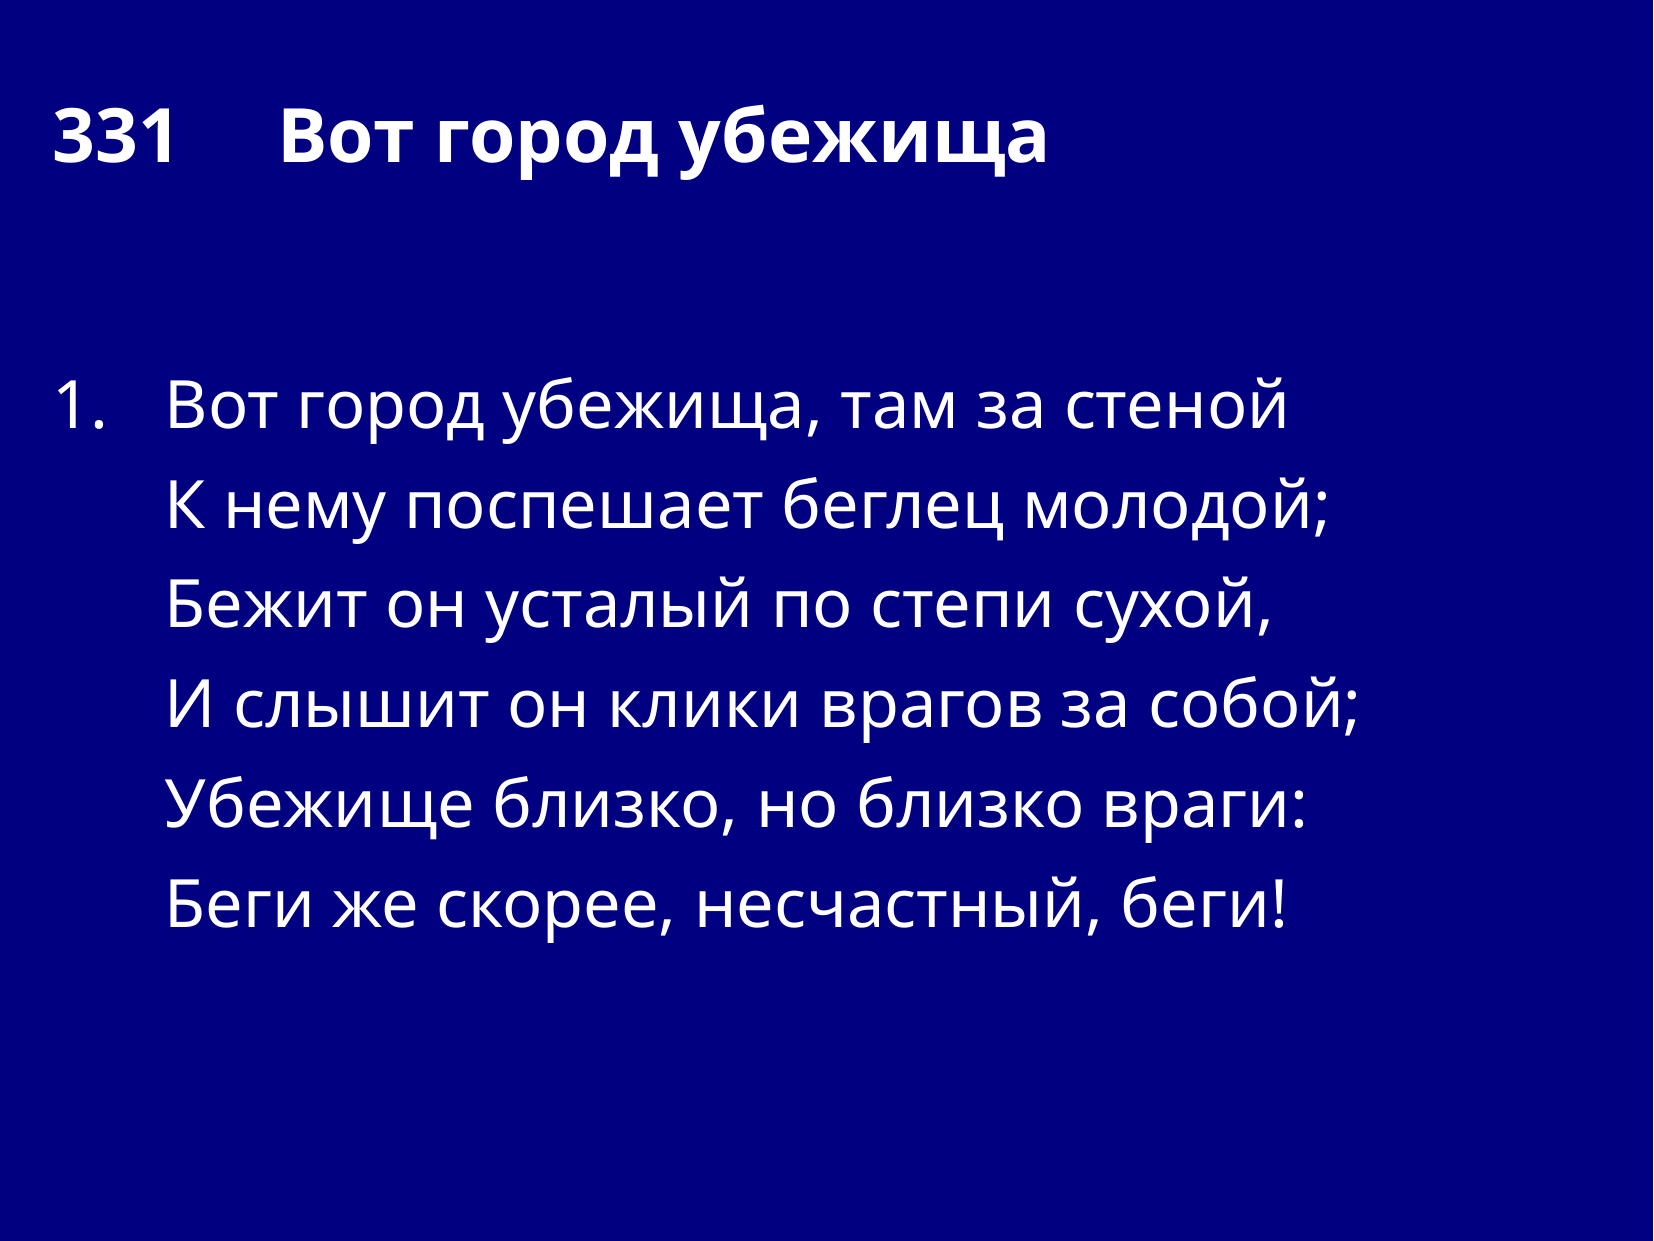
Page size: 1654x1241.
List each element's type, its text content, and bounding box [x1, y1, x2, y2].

text_box 331 Вот город убежища [37, 75, 1576, 188]
text_box 1. Вот город убежища, там за стеной К нему поспешает беглец молодой; Бежит он усталый по степи сухой, И слышит он клики врагов за собой; Убежище близко, но близко враги: Беги же скорее, несчастный, беги! [37, 188, 1576, 1163]
